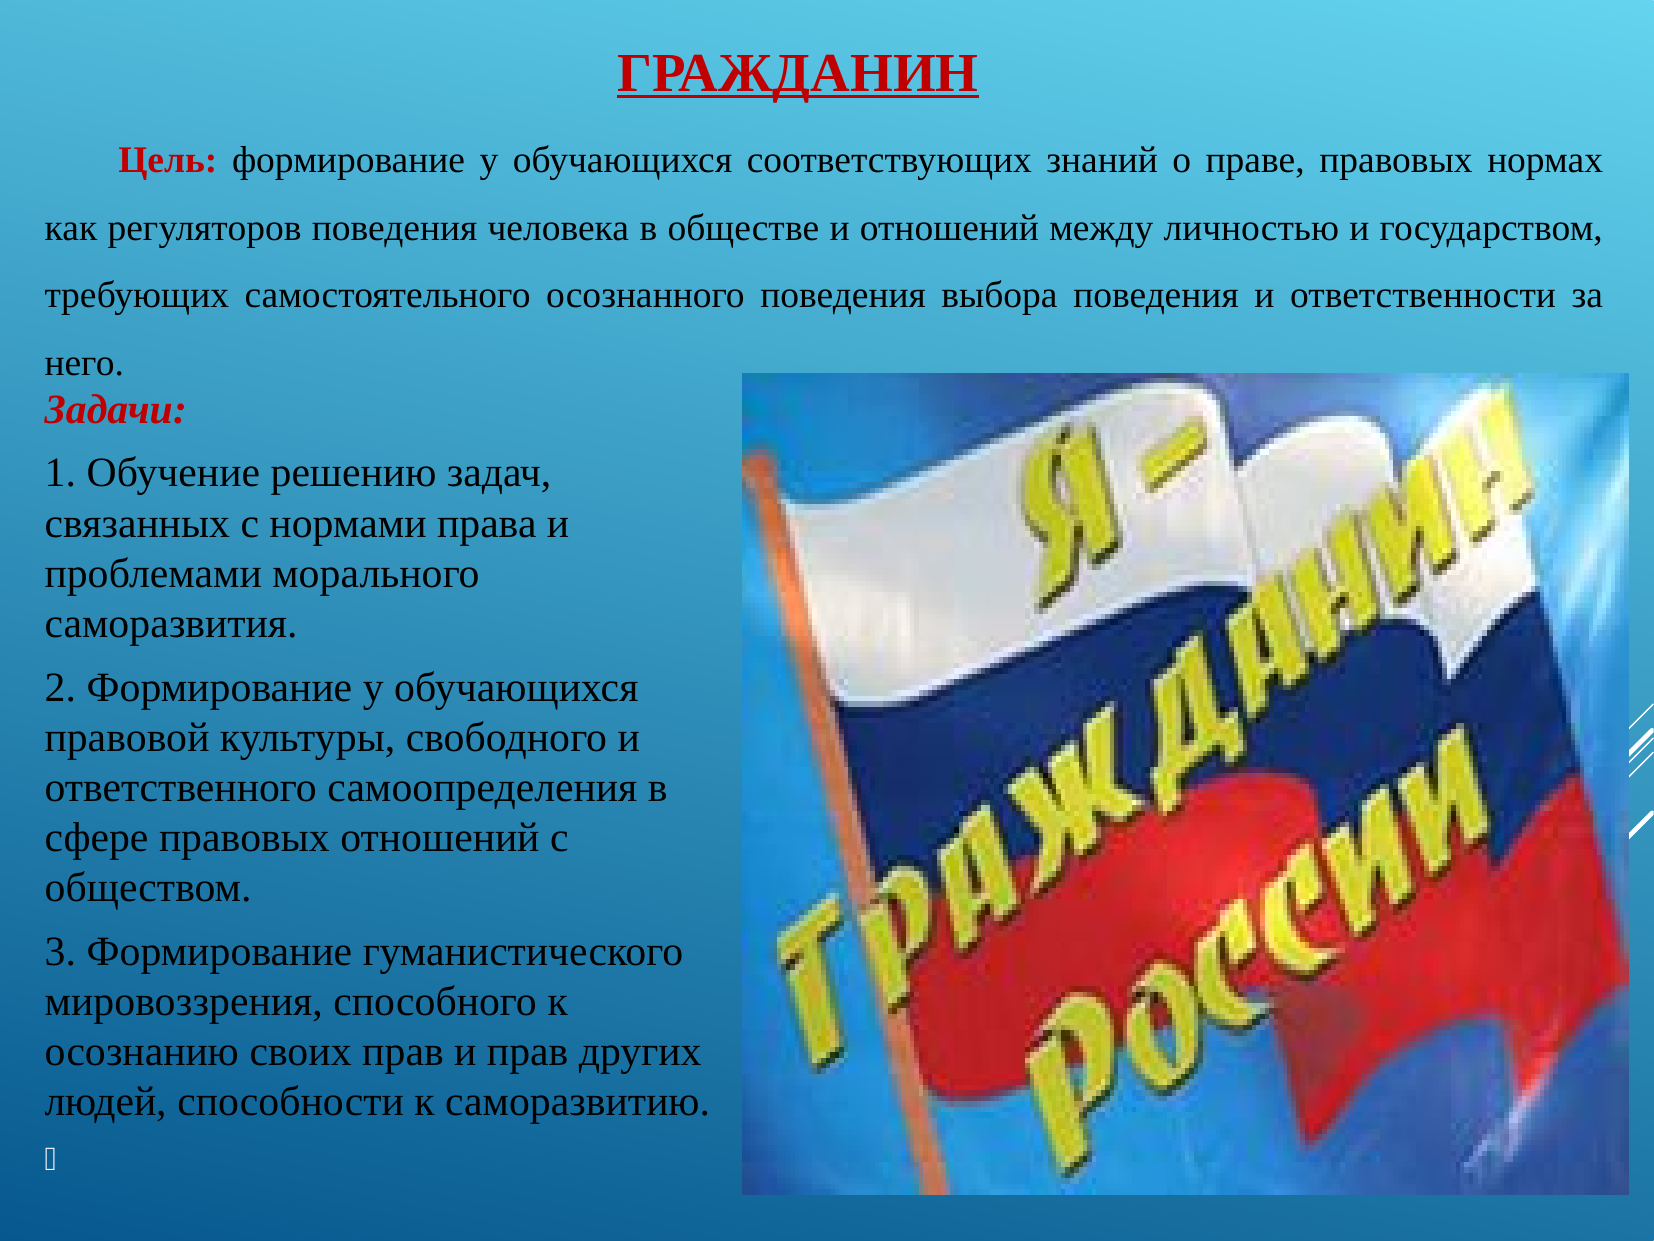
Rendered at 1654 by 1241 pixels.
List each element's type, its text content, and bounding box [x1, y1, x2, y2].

text_box Цель: формирование у обучающихся соответствующих знаний о праве, правовых нормах как регуляторов поведения человека в обществе и отношений между личностью и государством, требующих самостоятельного осознанного поведения выбора поведения и ответственности за него. [30, 105, 1628, 390]
list Задачи: 1. Обучение решению задач, связанных с нормами права и проблемами морального саморазвития. 2. Формирование у обучающихся правовой культуры, свободного и ответственного самоопределения в сфере правовых отношений с обществом. 3. Формирование гуманистического мировоззрения, способного к осознанию своих прав и прав других людей, способности к саморазвитию. [29, 373, 742, 1196]
list ГРАЖДАНИН [602, 0, 1275, 105]
picture [742, 373, 1629, 1196]
